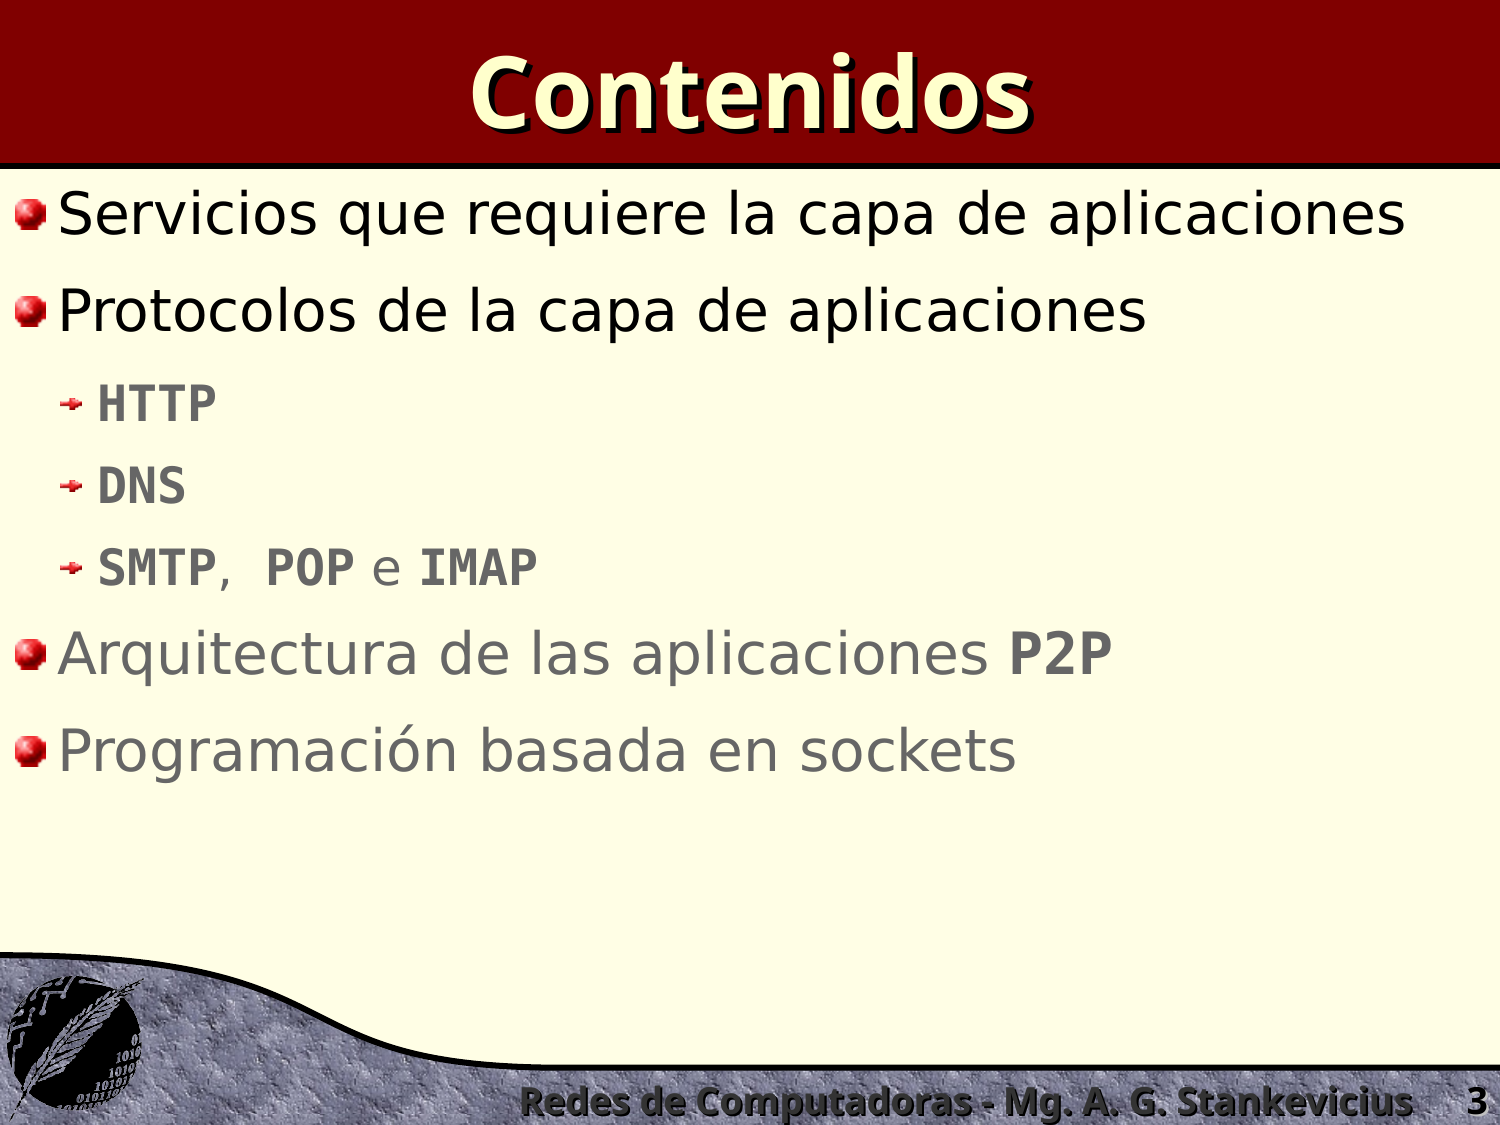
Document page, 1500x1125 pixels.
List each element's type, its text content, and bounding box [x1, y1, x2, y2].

title Contenidos [15, 5, 1485, 160]
picture [790, 1100, 795, 1110]
list Servicios que requiere la capa de aplicaciones Protocolos de la capa de aplicaciones HTTP DNS SMTP, POP e IMAP Arquitectura de las aplicaciones P2P Programación basada en sockets [0, 180, 1500, 922]
picture [1047, 1100, 1054, 1110]
picture [0, 959, 1500, 1125]
